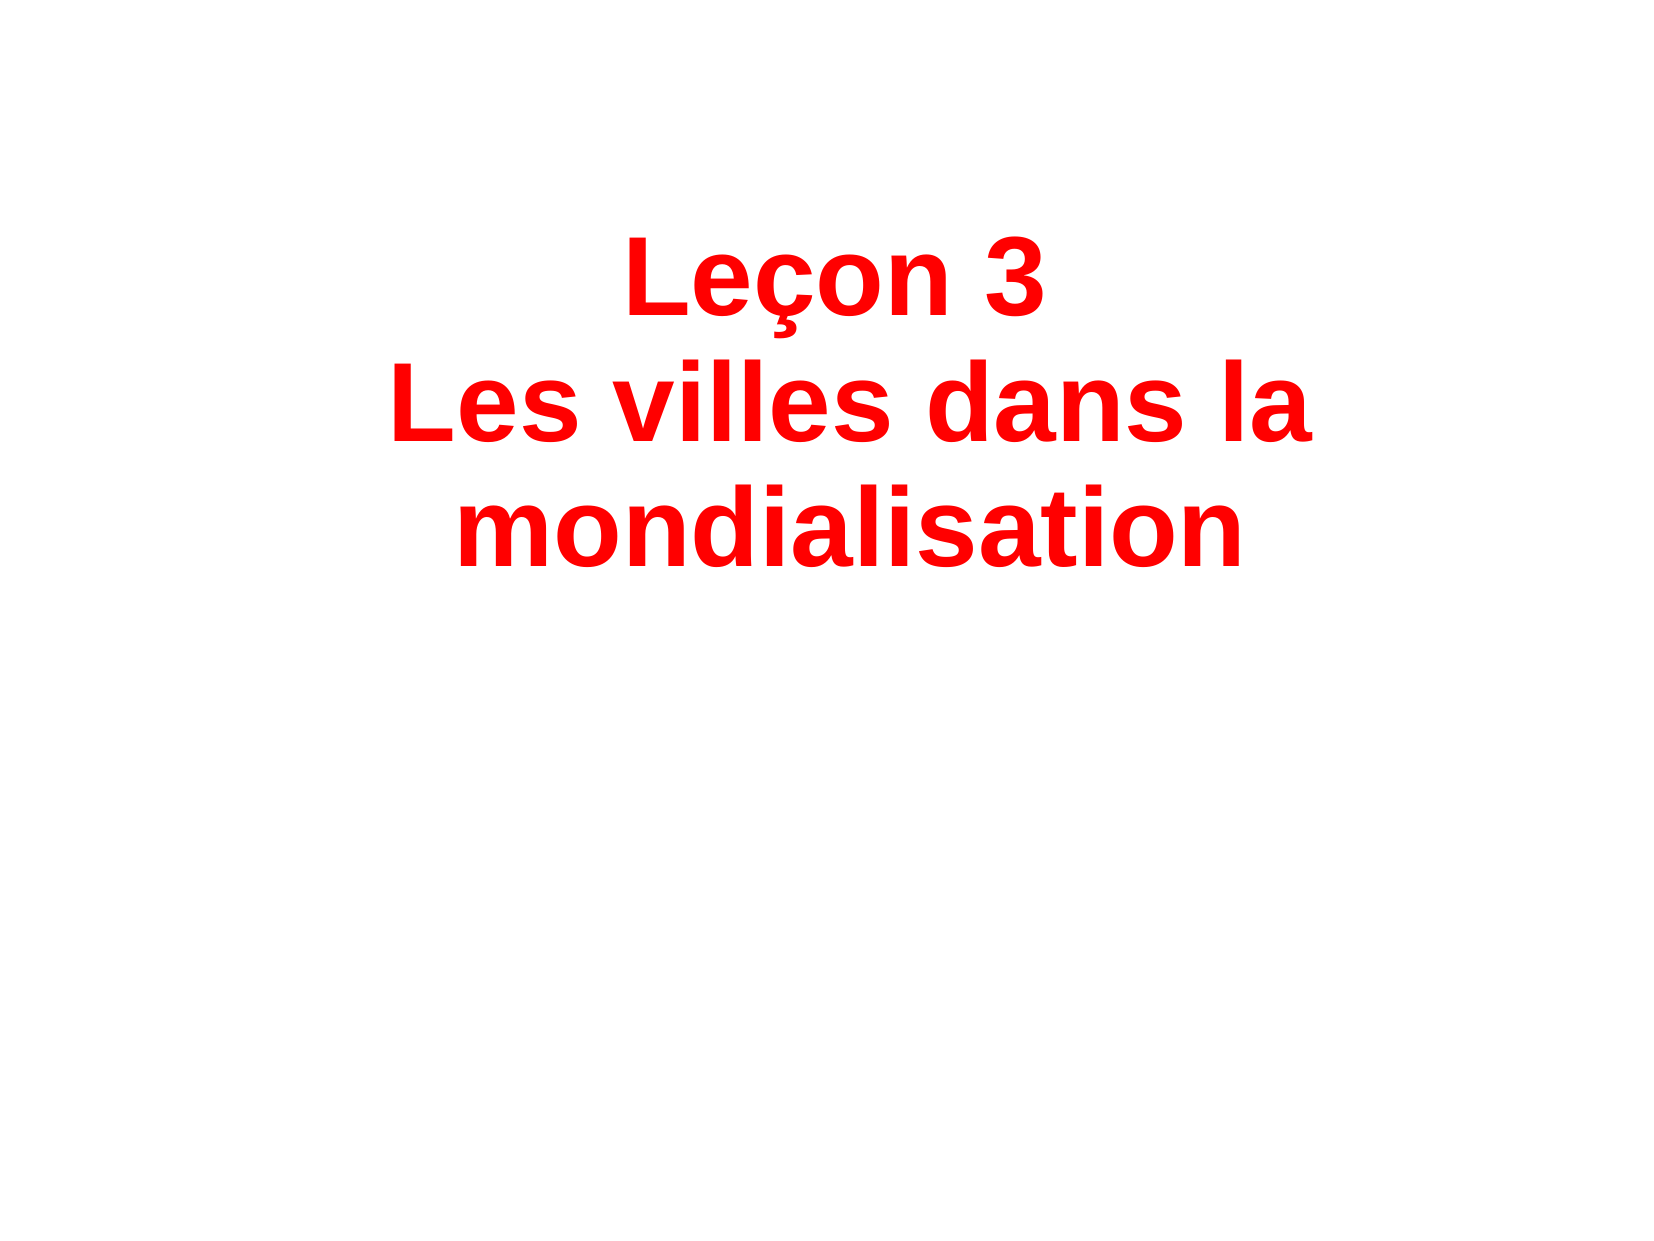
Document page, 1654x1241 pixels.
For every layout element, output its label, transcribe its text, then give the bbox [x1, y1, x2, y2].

title Leçon 3 Les villes dans la mondialisation [106, 214, 1595, 591]
